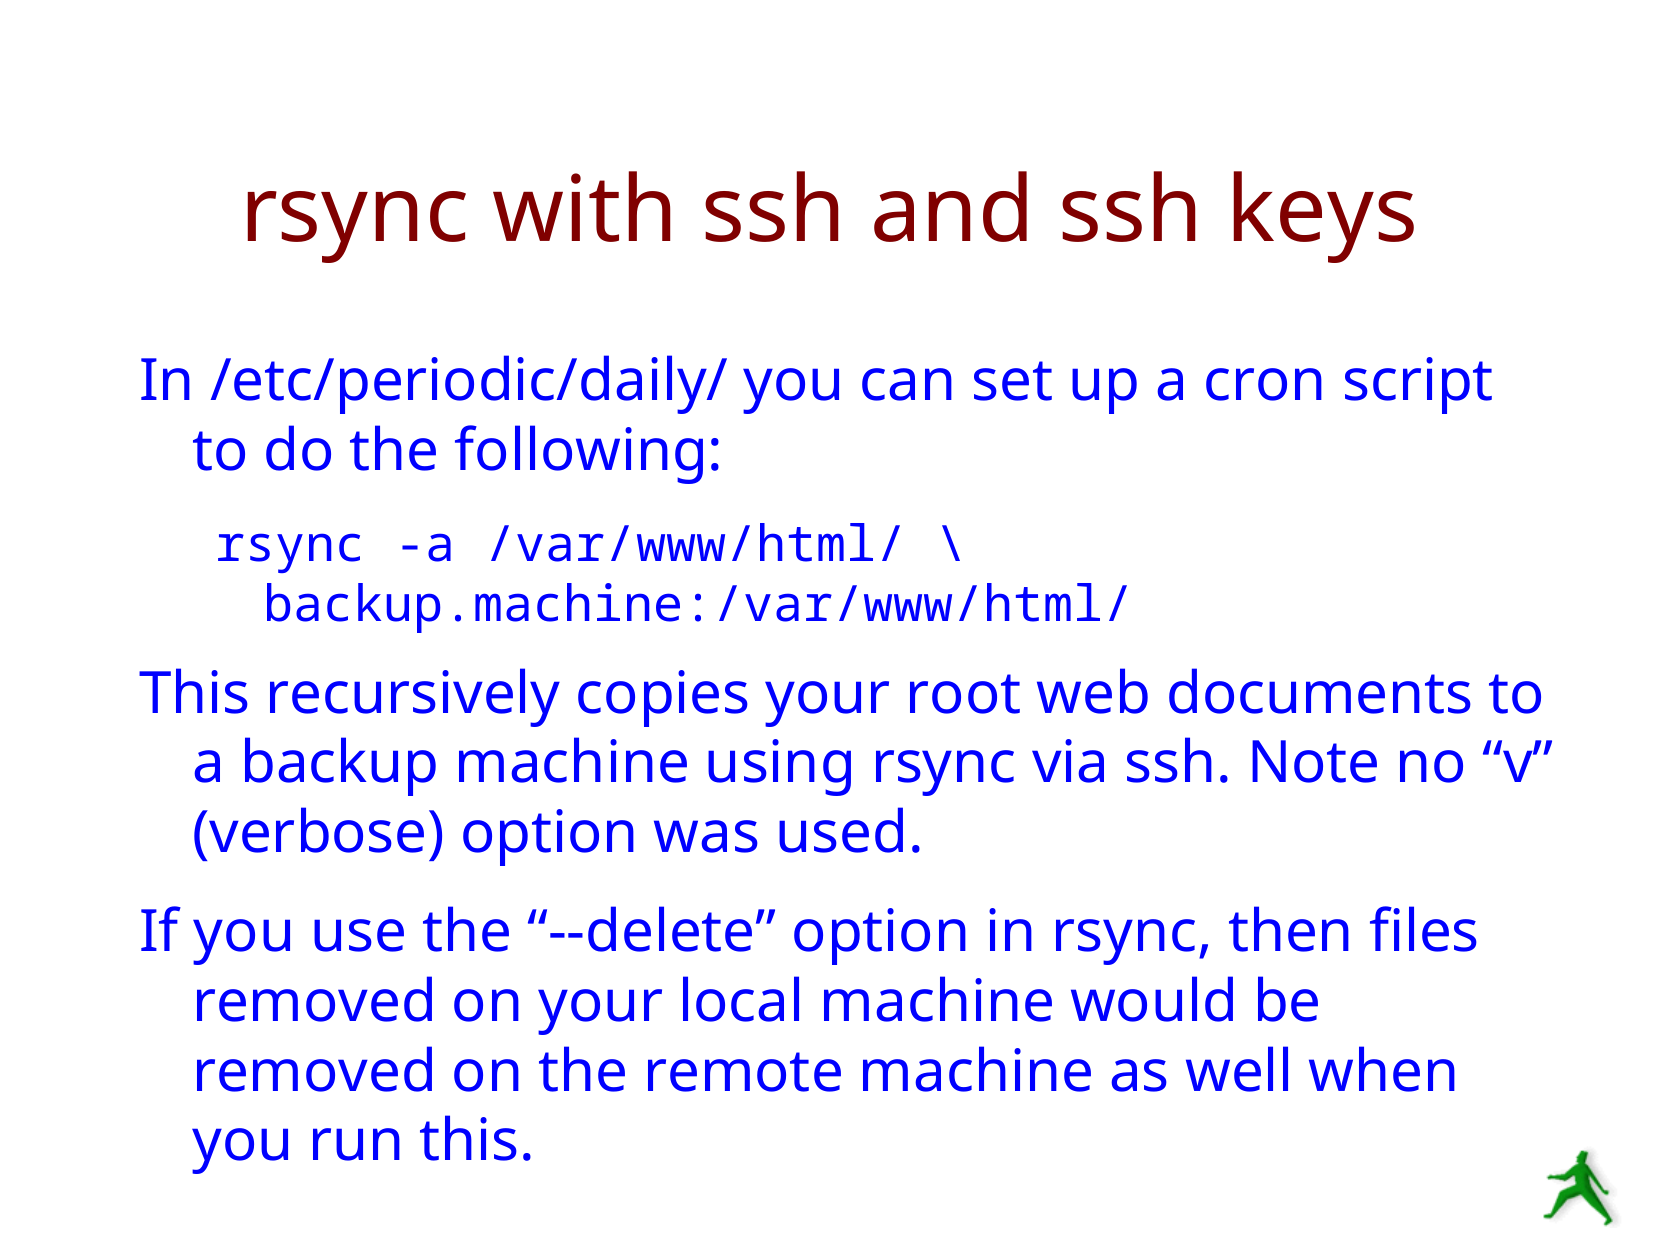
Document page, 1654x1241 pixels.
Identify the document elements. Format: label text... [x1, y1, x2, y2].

picture [1541, 1135, 1633, 1228]
title rsync with ssh and ssh keys [87, 97, 1572, 316]
list In /etc/periodic/daily/ you can set up a cron script to do the following: rsync -a /var/www/html/ \ backup.machine:/var/www/html/ This recursively copies your root web documents to a backup machine using rsync via ssh. Note no “v” (verbose) option was used. If you use the “--delete” option in rsync, then files removed on your local machine would be removed on the remote machine as well when you run this. [121, 344, 1560, 1212]
